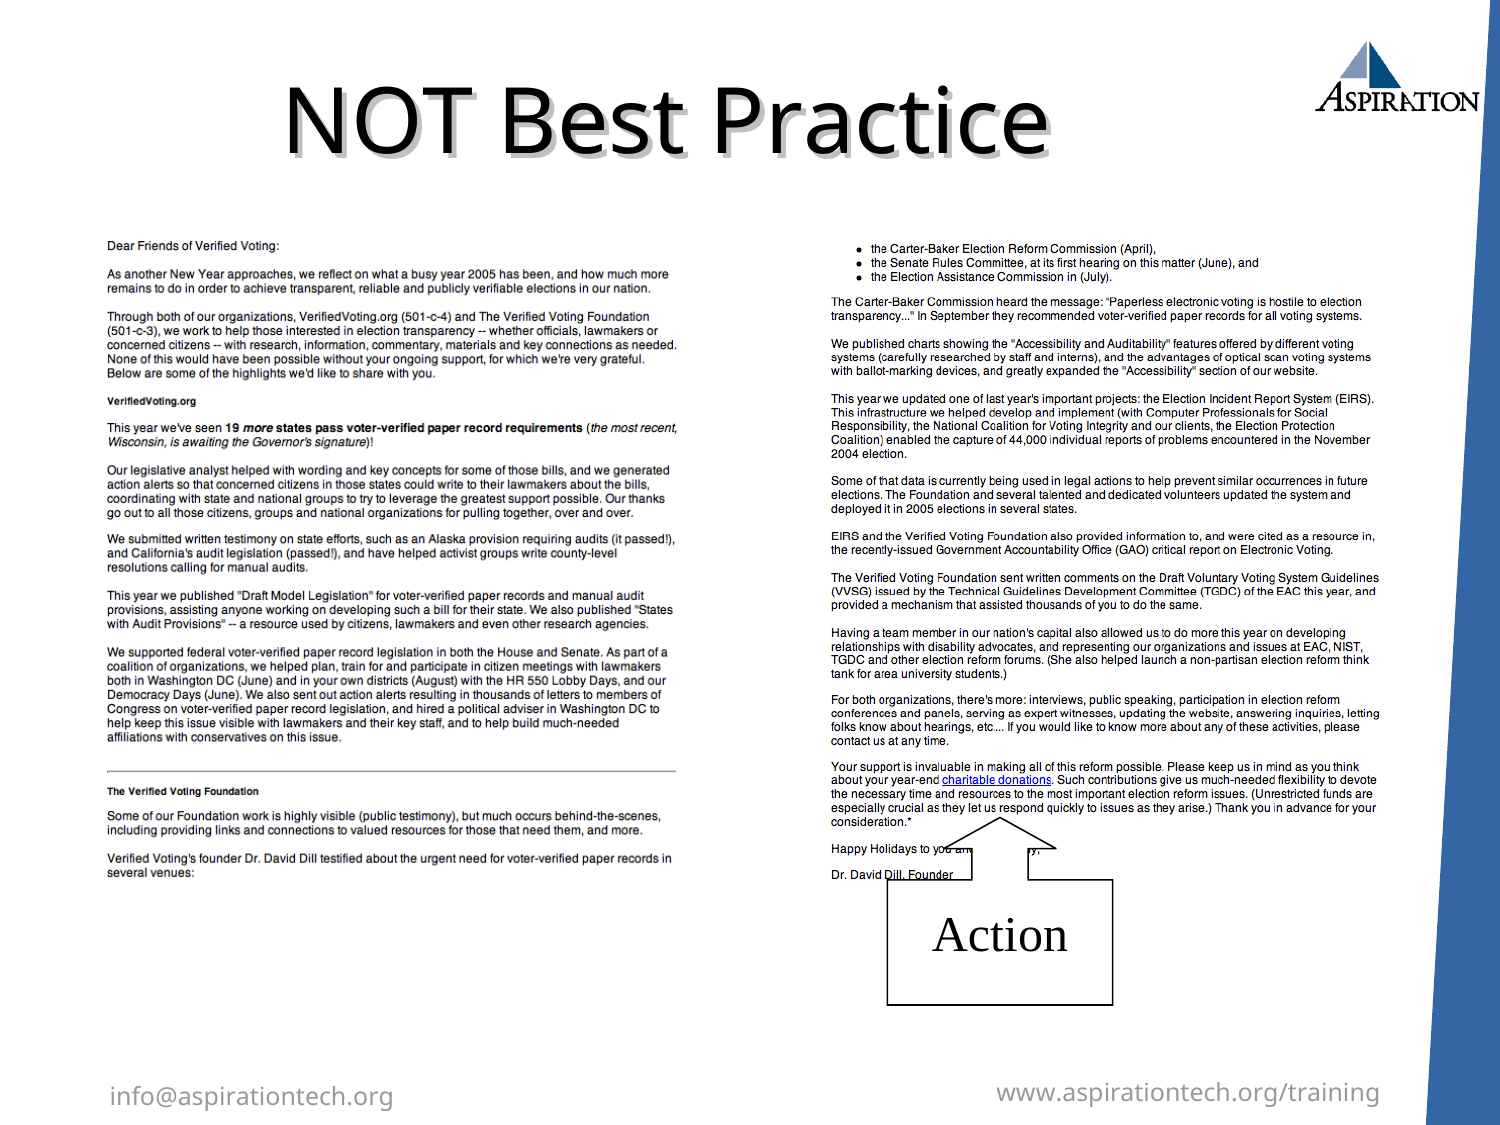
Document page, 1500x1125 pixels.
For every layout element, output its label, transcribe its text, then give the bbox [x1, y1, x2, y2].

text_box Action [887, 817, 1113, 1006]
picture [1315, 41, 1480, 120]
picture [102, 238, 679, 892]
picture [827, 238, 1386, 892]
title NOT Best Practice [49, 19, 1284, 206]
